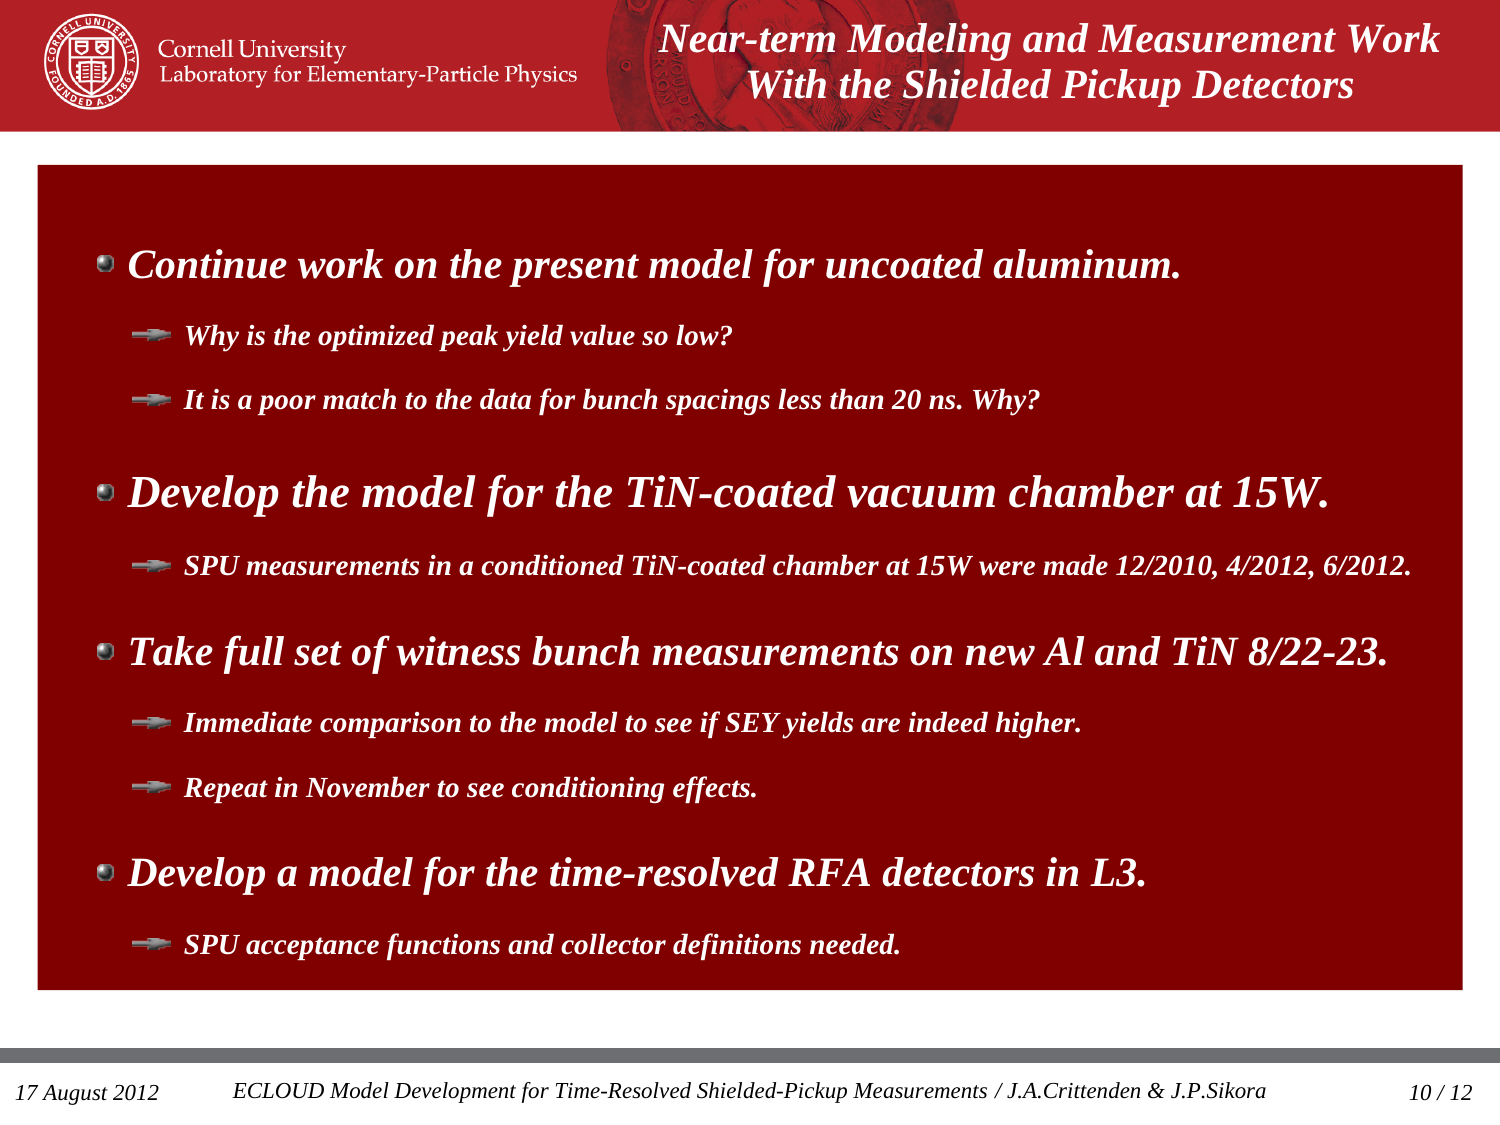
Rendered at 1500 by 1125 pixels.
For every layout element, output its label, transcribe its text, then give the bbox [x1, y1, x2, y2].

text_box Near-term Modeling and Measurement Work With the Shielded Pickup Detectors [600, 15, 1500, 121]
picture [97, 643, 114, 660]
picture [132, 781, 171, 793]
picture [132, 717, 171, 729]
picture [0, 0, 1500, 132]
picture [132, 560, 171, 572]
text_box Continue work on the present model for uncoated aluminum. Why is the optimized peak yield value so low? It is a poor match to the data for bunch spacings less than 20 ns. Why? Develop the model for the TiN-coated vacuum chamber at 15W. SPU measurements in a conditioned TiN-coated chamber at 15W were made 12/2010, 4/2012, 6/2012. Take full set of witness bunch measurements on new Al and TiN 8/22-23. Immediate comparison to the model to see if SEY yields are indeed higher. Repeat in November to see conditioning effects. Develop a model for the time-resolved RFA detectors in L3. SPU acceptance functions and collector definitions needed. [37, 164, 1463, 991]
picture [132, 938, 171, 950]
picture [97, 484, 114, 501]
picture [132, 394, 171, 406]
picture [97, 864, 114, 881]
picture [97, 255, 114, 272]
picture [132, 329, 171, 341]
